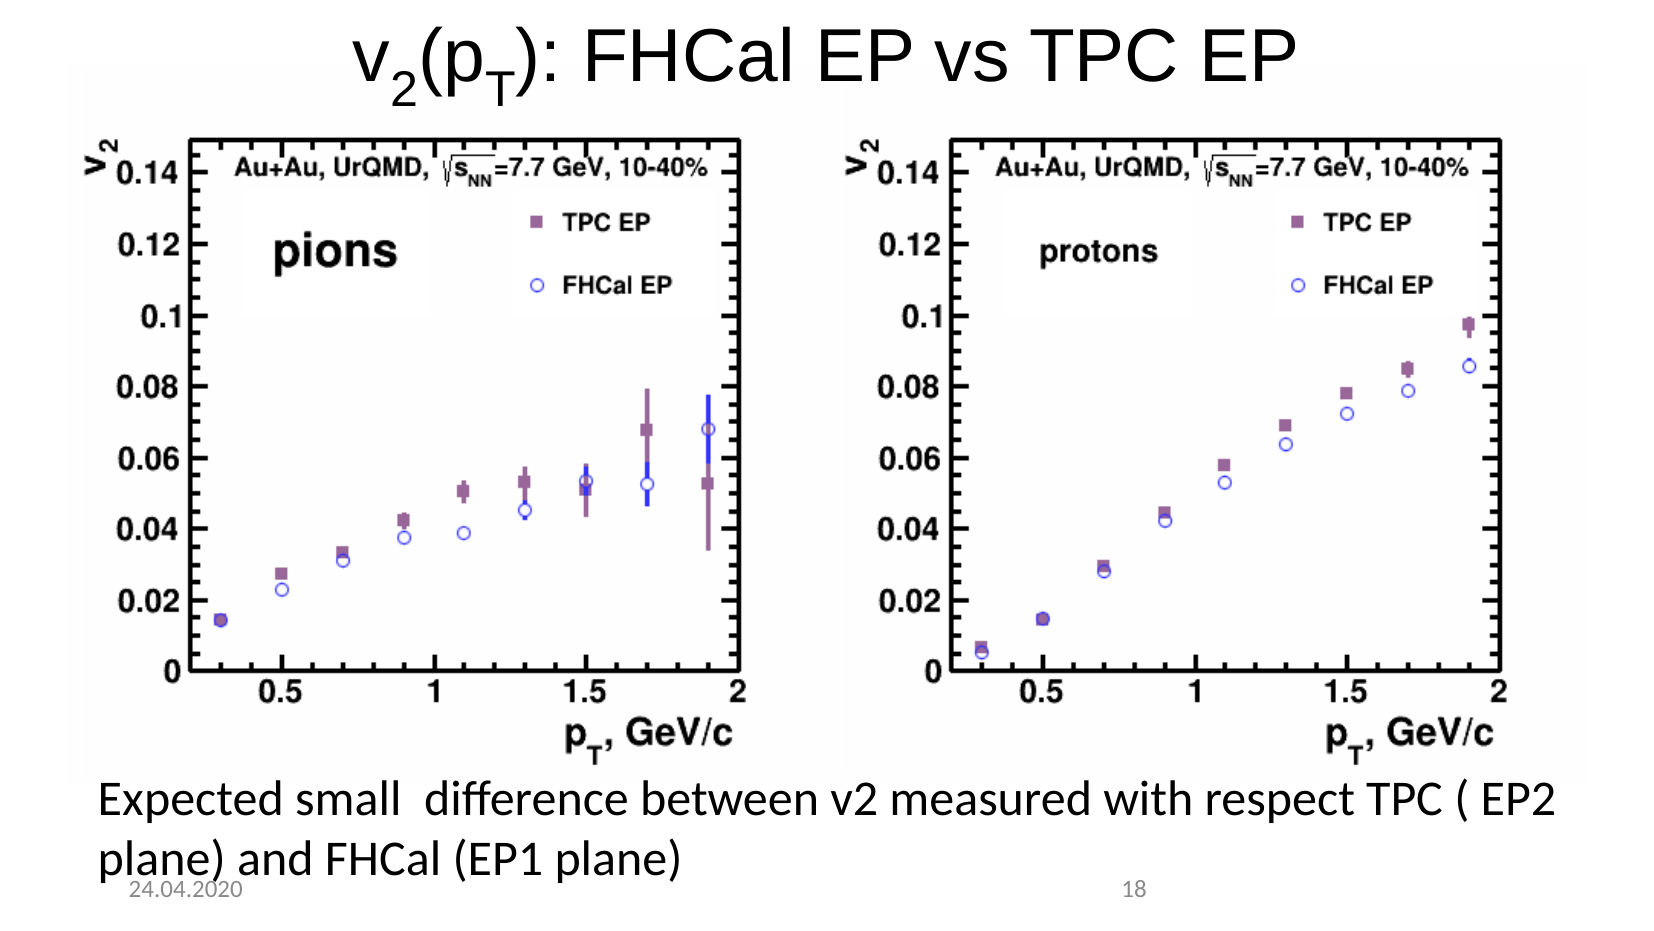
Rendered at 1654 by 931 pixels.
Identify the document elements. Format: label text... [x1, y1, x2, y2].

text_box Expected small difference between v2 measured with respect TPC ( EP2 plane) and FHCal (EP1 plane) [83, 758, 1626, 893]
text_box v2(pT): FHCal EP vs TPC EP [82, 6, 1571, 113]
picture [66, 63, 1588, 785]
text_box 24.04.2020 [113, 893, 486, 912]
text_box 14 [1106, 893, 1602, 912]
